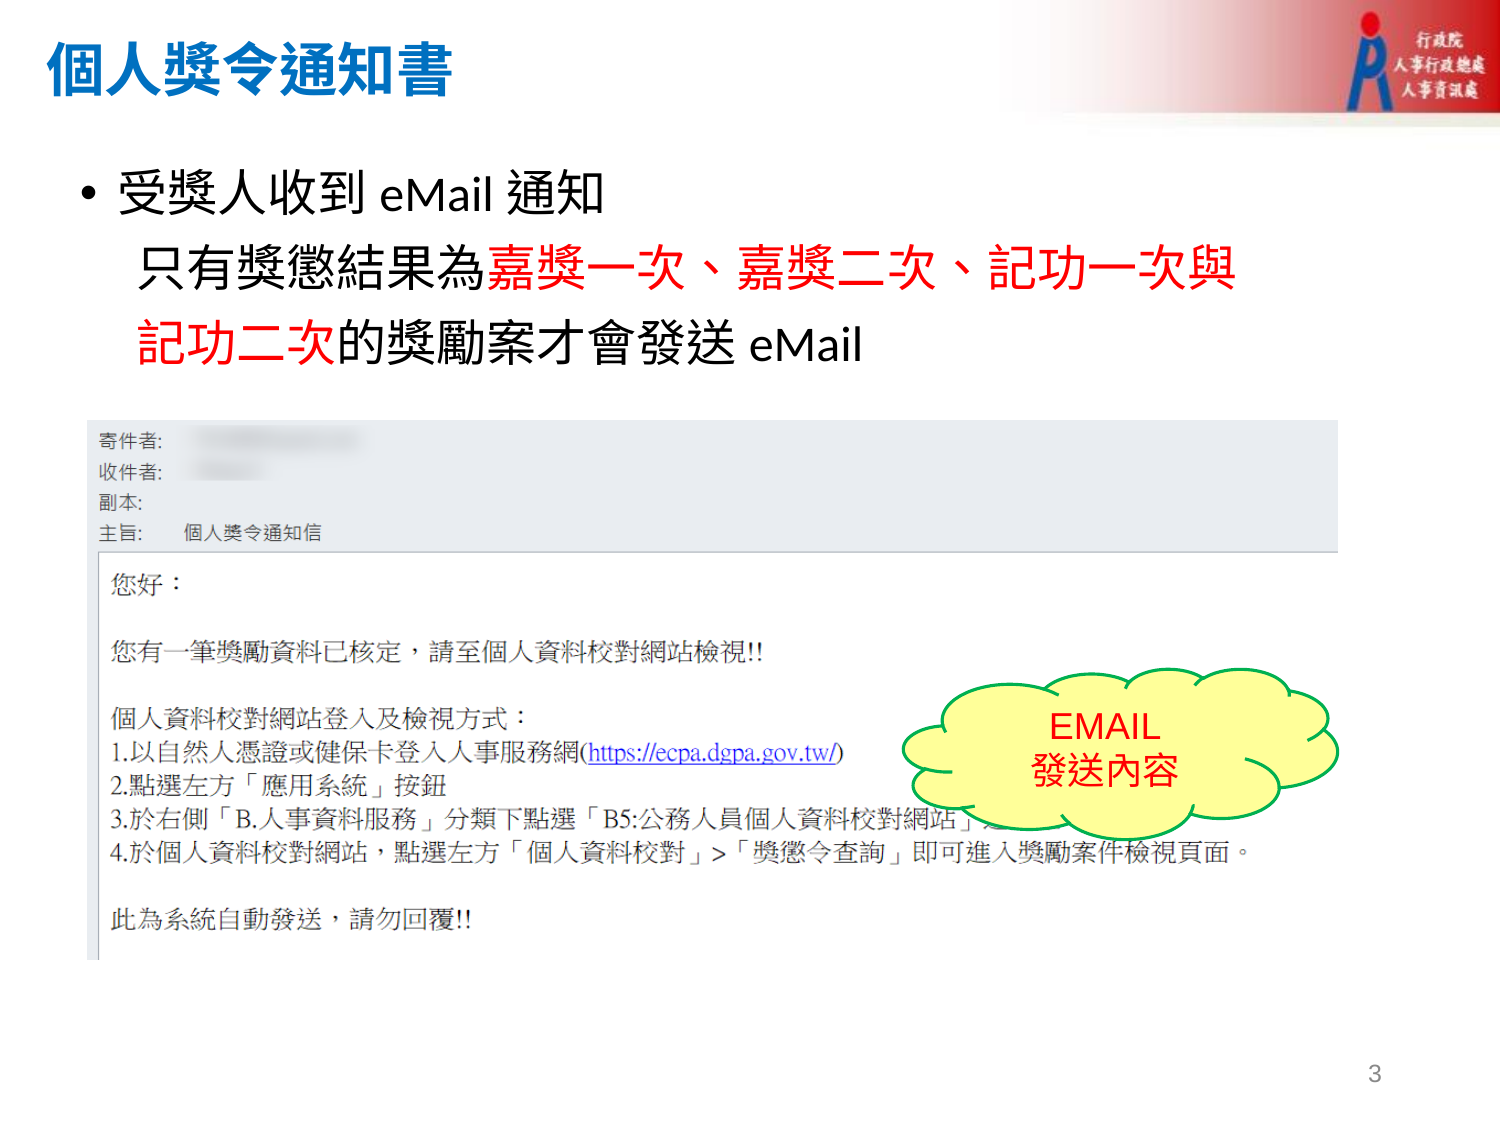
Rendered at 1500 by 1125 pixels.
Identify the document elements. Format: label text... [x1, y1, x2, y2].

text_box EMAIL 發送內容 [903, 669, 1338, 840]
title 個人獎令通知書 [31, 18, 1326, 126]
list 受獎人收到eMail通知 只有獎懲結果為嘉獎一次、嘉獎二次、記功一次與 記功二次的獎勵案才會發送eMail [64, 160, 1400, 398]
text_box <編號> [1059, 1042, 1397, 1103]
picture [87, 0, 1500, 1125]
